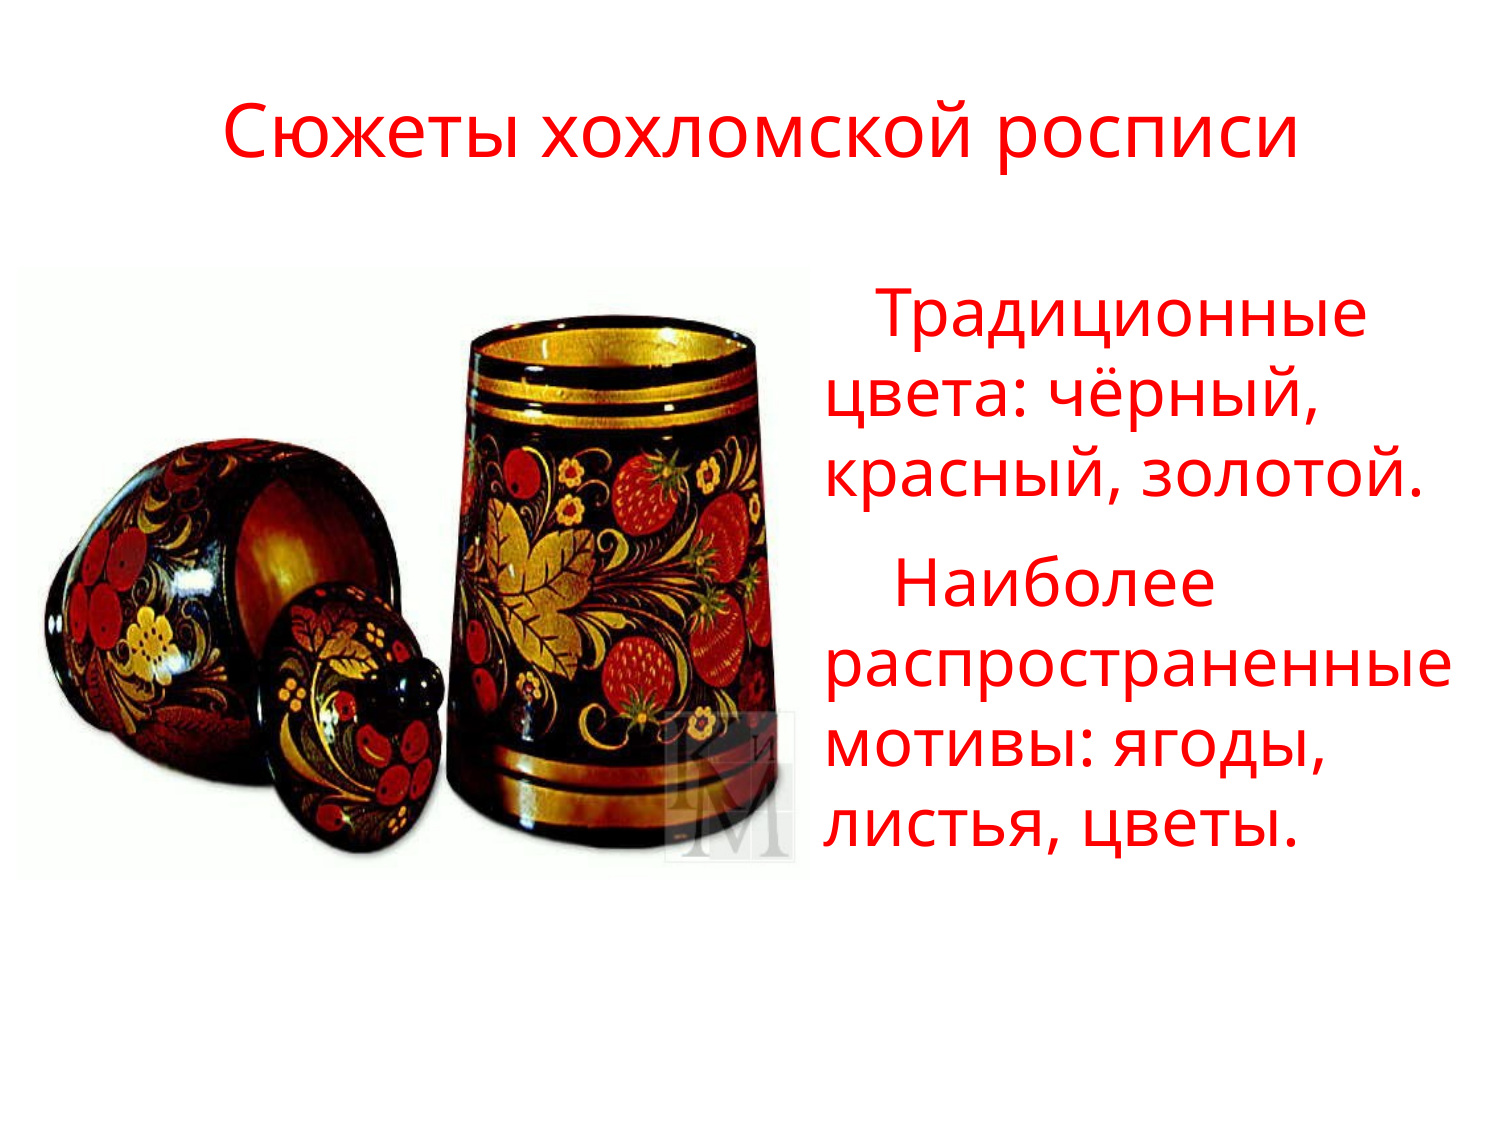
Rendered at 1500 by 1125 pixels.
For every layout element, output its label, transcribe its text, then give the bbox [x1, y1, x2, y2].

list Традиционные цвета: чёрный, красный, золотой. Наиболее распространенные мотивы: ягоды, листья, цветы. [809, 262, 1475, 1038]
picture [17, 267, 809, 880]
title Сюжеты хохломской росписи [49, 75, 1475, 213]
